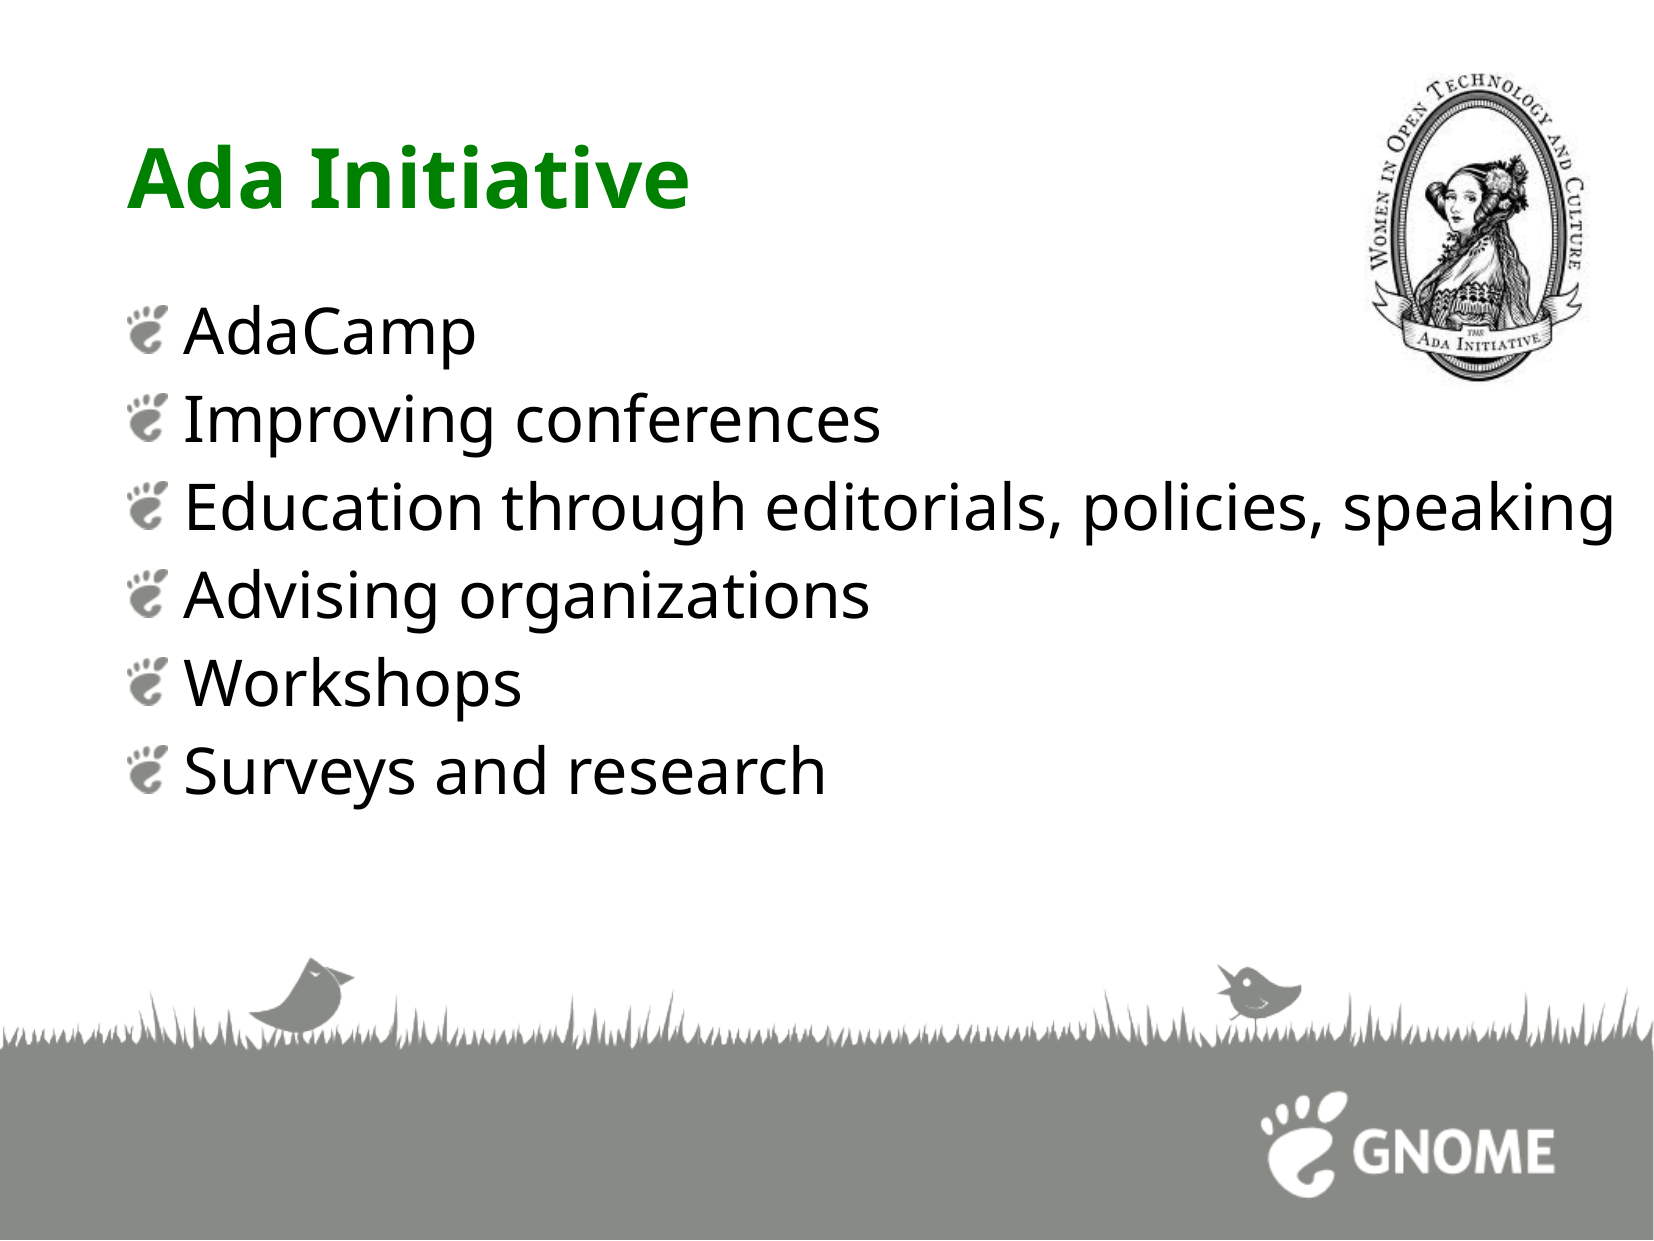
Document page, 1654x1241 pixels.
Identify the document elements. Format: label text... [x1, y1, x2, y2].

text_box AdaCamp Improving conferences Education through editorials, policies, speaking Advising organizations Workshops Surveys and research [112, 277, 1654, 814]
picture [0, 0, 1654, 1241]
text_box Ada Initiative [112, 112, 1302, 239]
